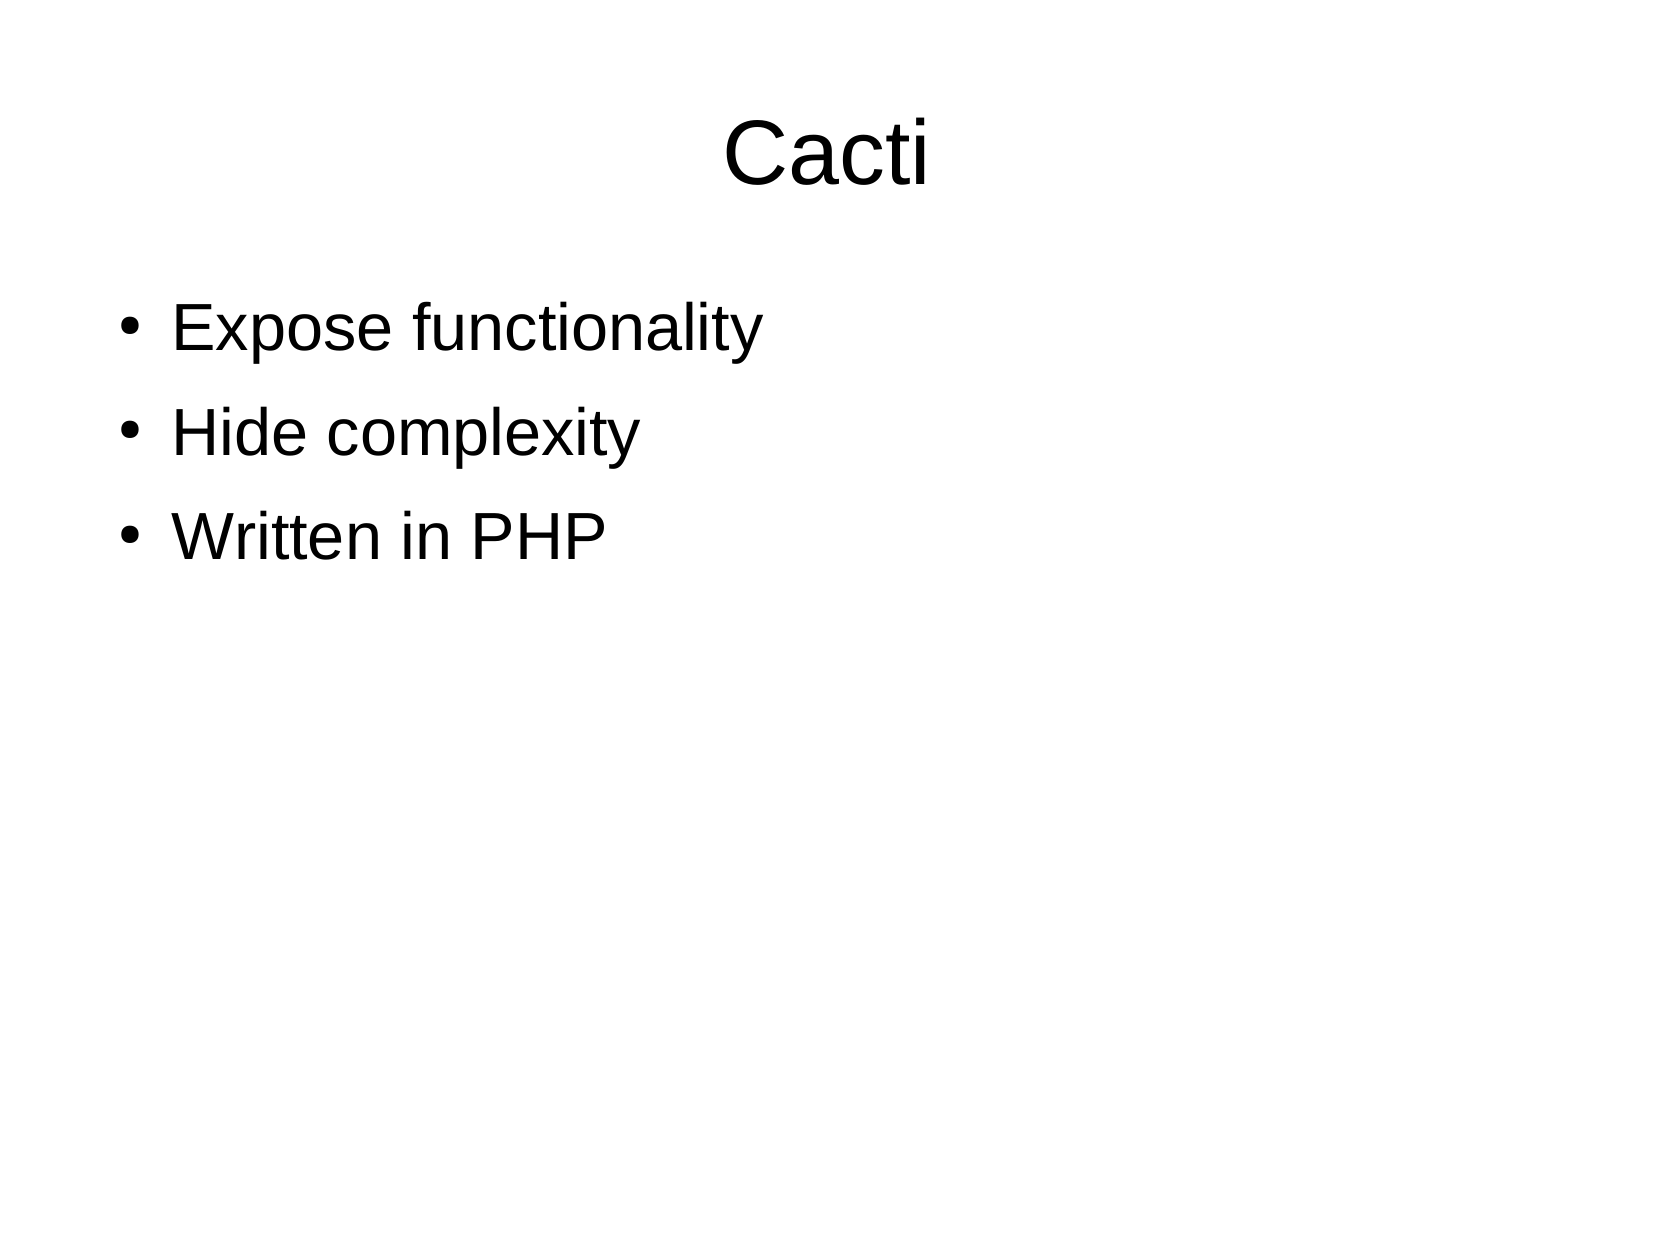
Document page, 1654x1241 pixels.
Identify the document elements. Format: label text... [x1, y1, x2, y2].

list Expose functionality Hide complexity Written in PHP [82, 290, 1571, 1094]
title Cacti [82, 56, 1571, 250]
